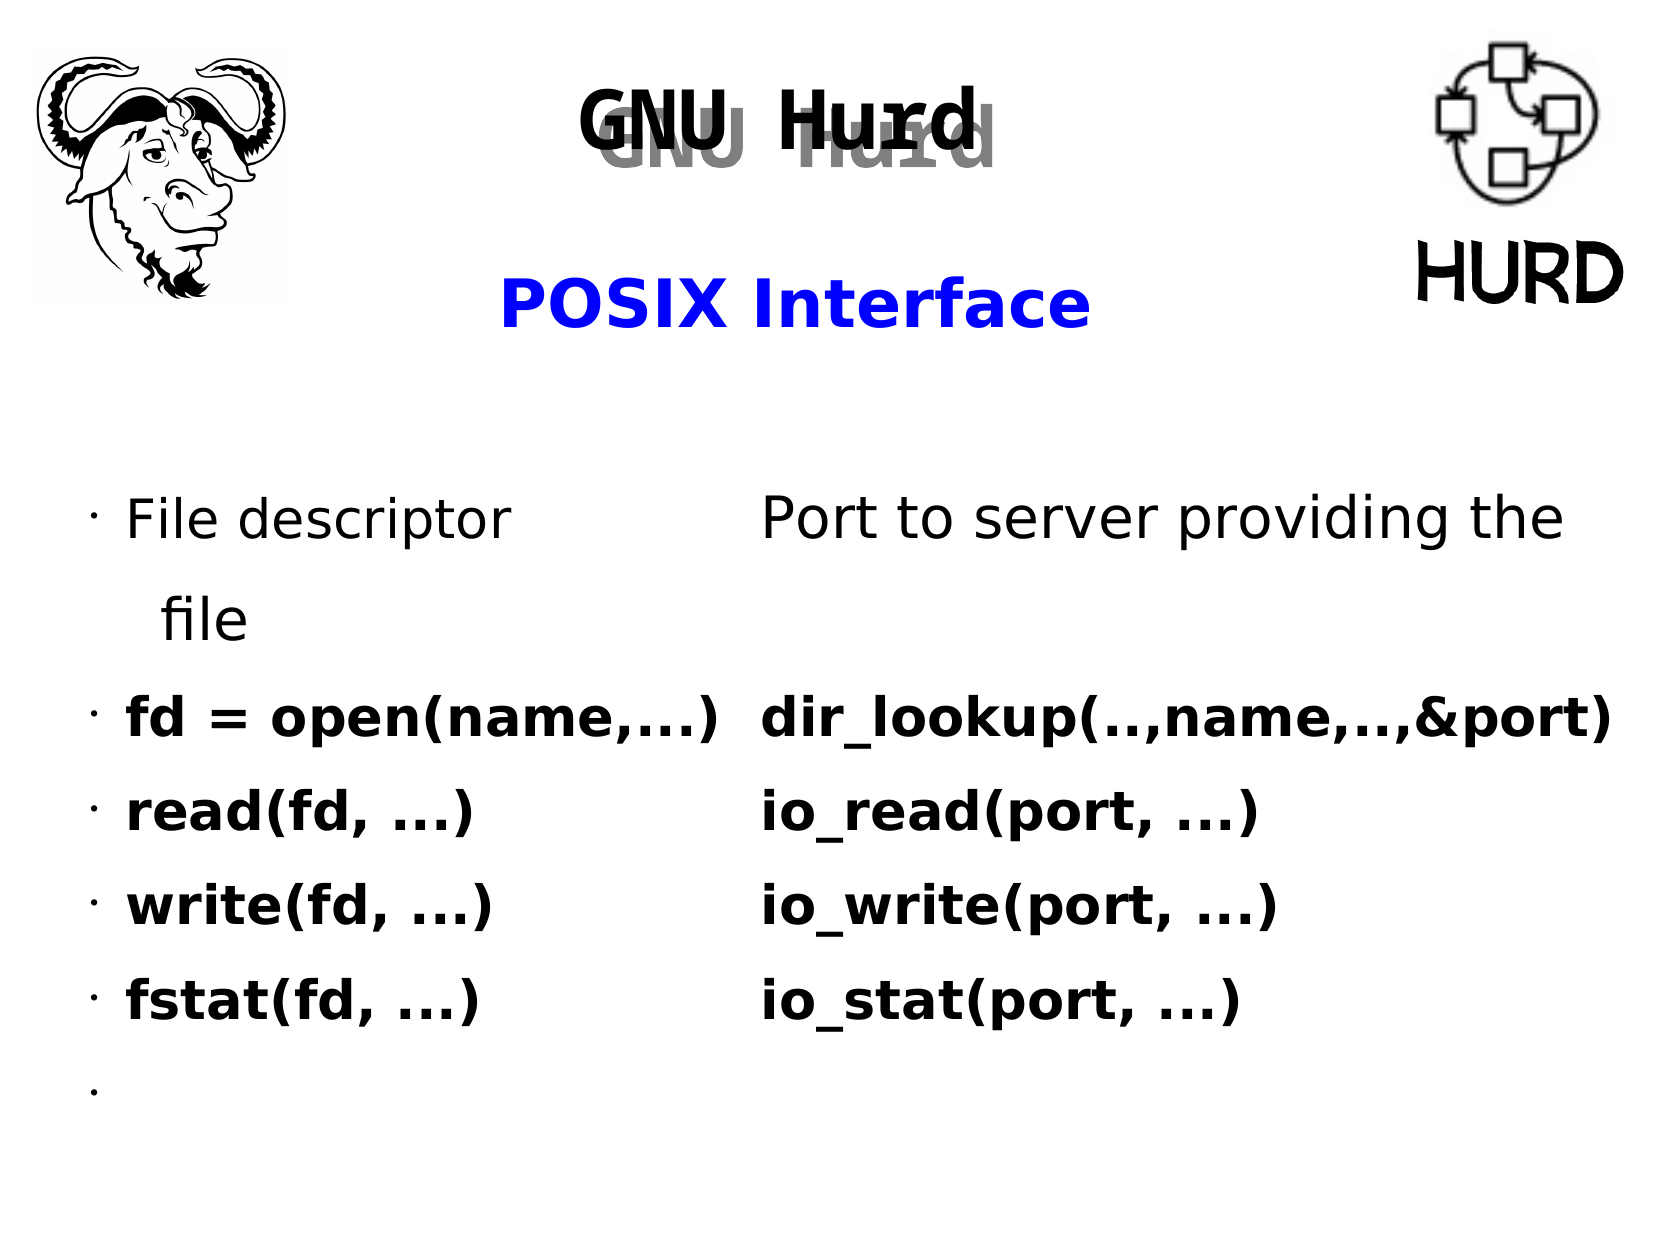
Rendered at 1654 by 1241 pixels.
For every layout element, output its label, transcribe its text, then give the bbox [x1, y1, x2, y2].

text_box POSIX Interface [498, 226, 1112, 327]
text_box GNU Hurd [578, 60, 1028, 158]
text_box File descriptor Port to server providing the file fd = open(name,...) dir_lookup(..,name,..,&port) read(fd, ...) io_read(port, ...) write(fd, ...) io_write(port, ...) fstat(fd, ...) io_stat(port, ...) [19, 451, 1623, 993]
picture [33, 50, 289, 305]
picture [1409, 238, 1628, 309]
picture [1428, 17, 1618, 224]
